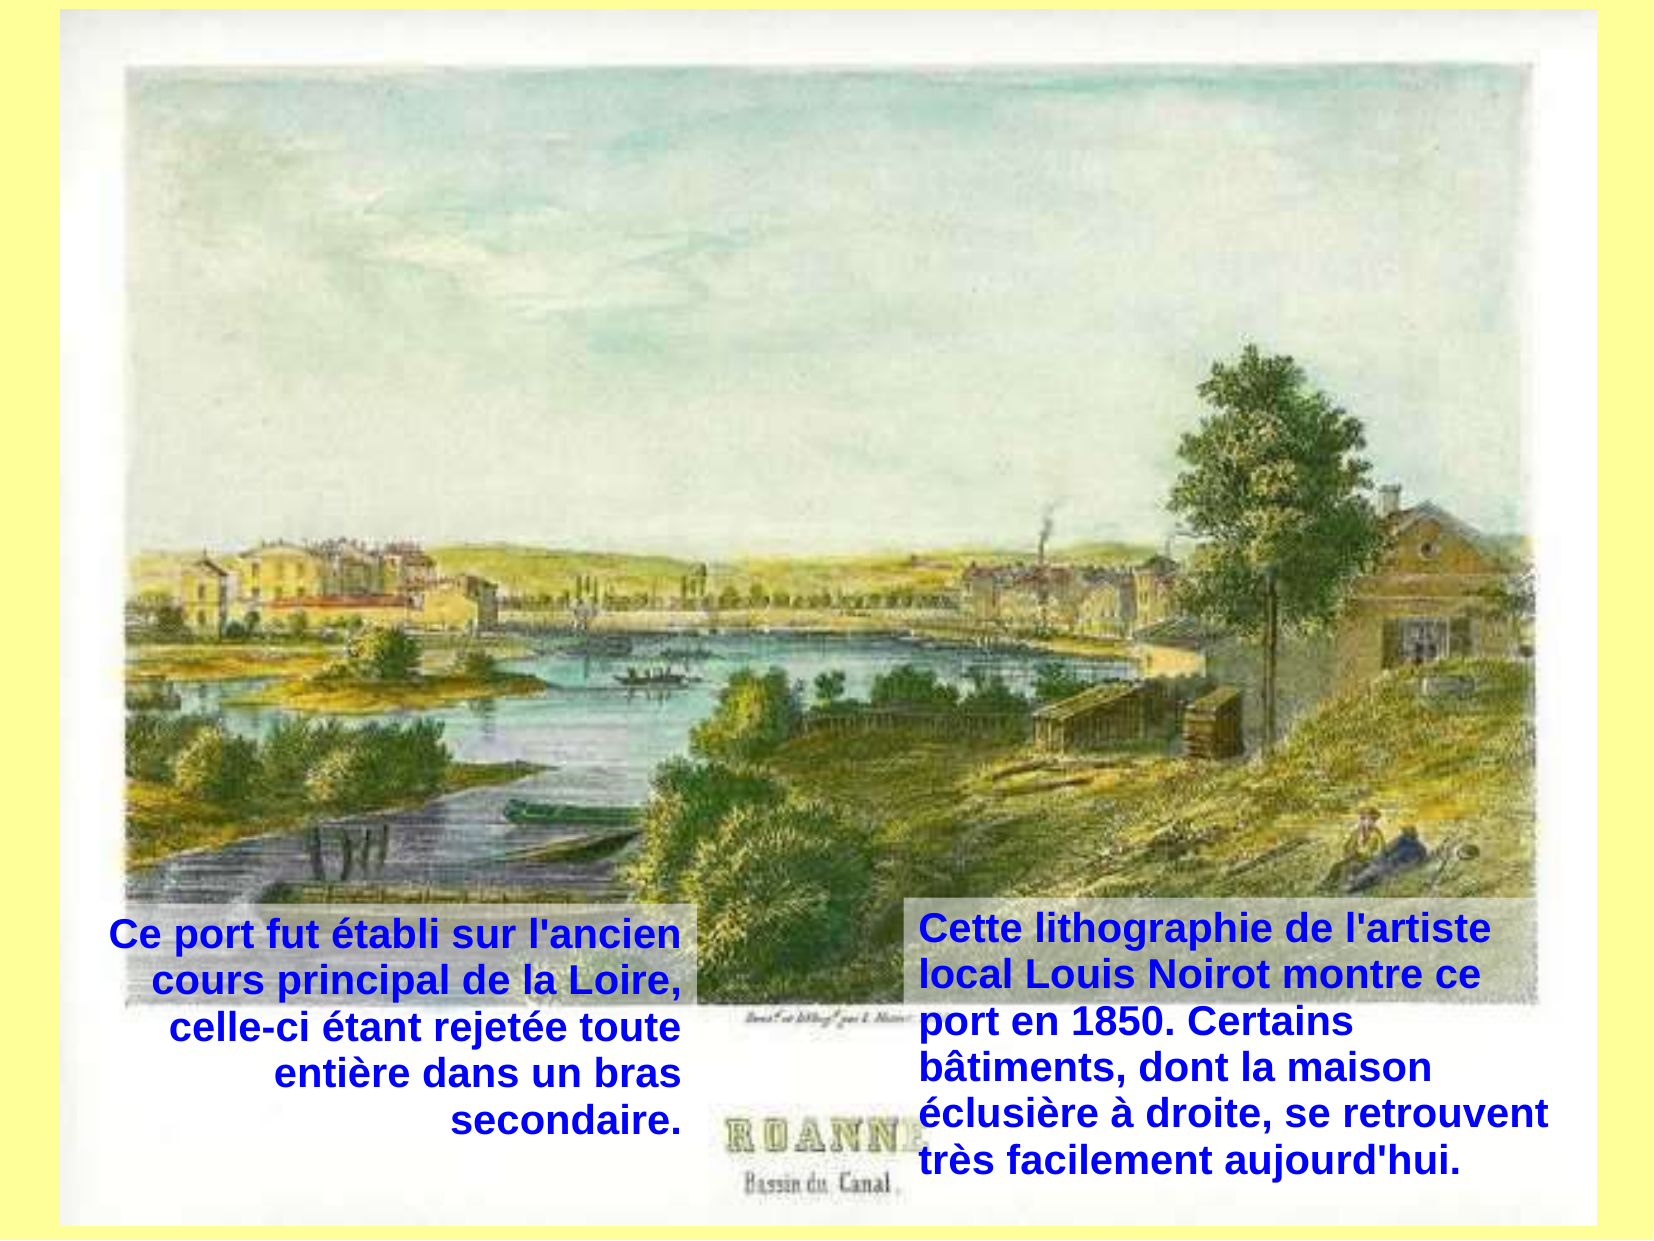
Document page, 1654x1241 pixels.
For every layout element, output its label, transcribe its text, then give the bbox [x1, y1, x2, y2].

text_box Ce port fut établi sur l'ancien cours principal de la Loire, celle-ci étant rejetée toute entière dans un bras secondaire. [76, 903, 697, 1151]
text_box Cette lithographie de l'artiste local Louis Noirot montre ce port en 1850. Certains bâtiments, dont la maison éclusière à droite, se retrouvent très facilement aujourd'hui. [903, 897, 1583, 1192]
picture [60, 9, 1597, 1226]
